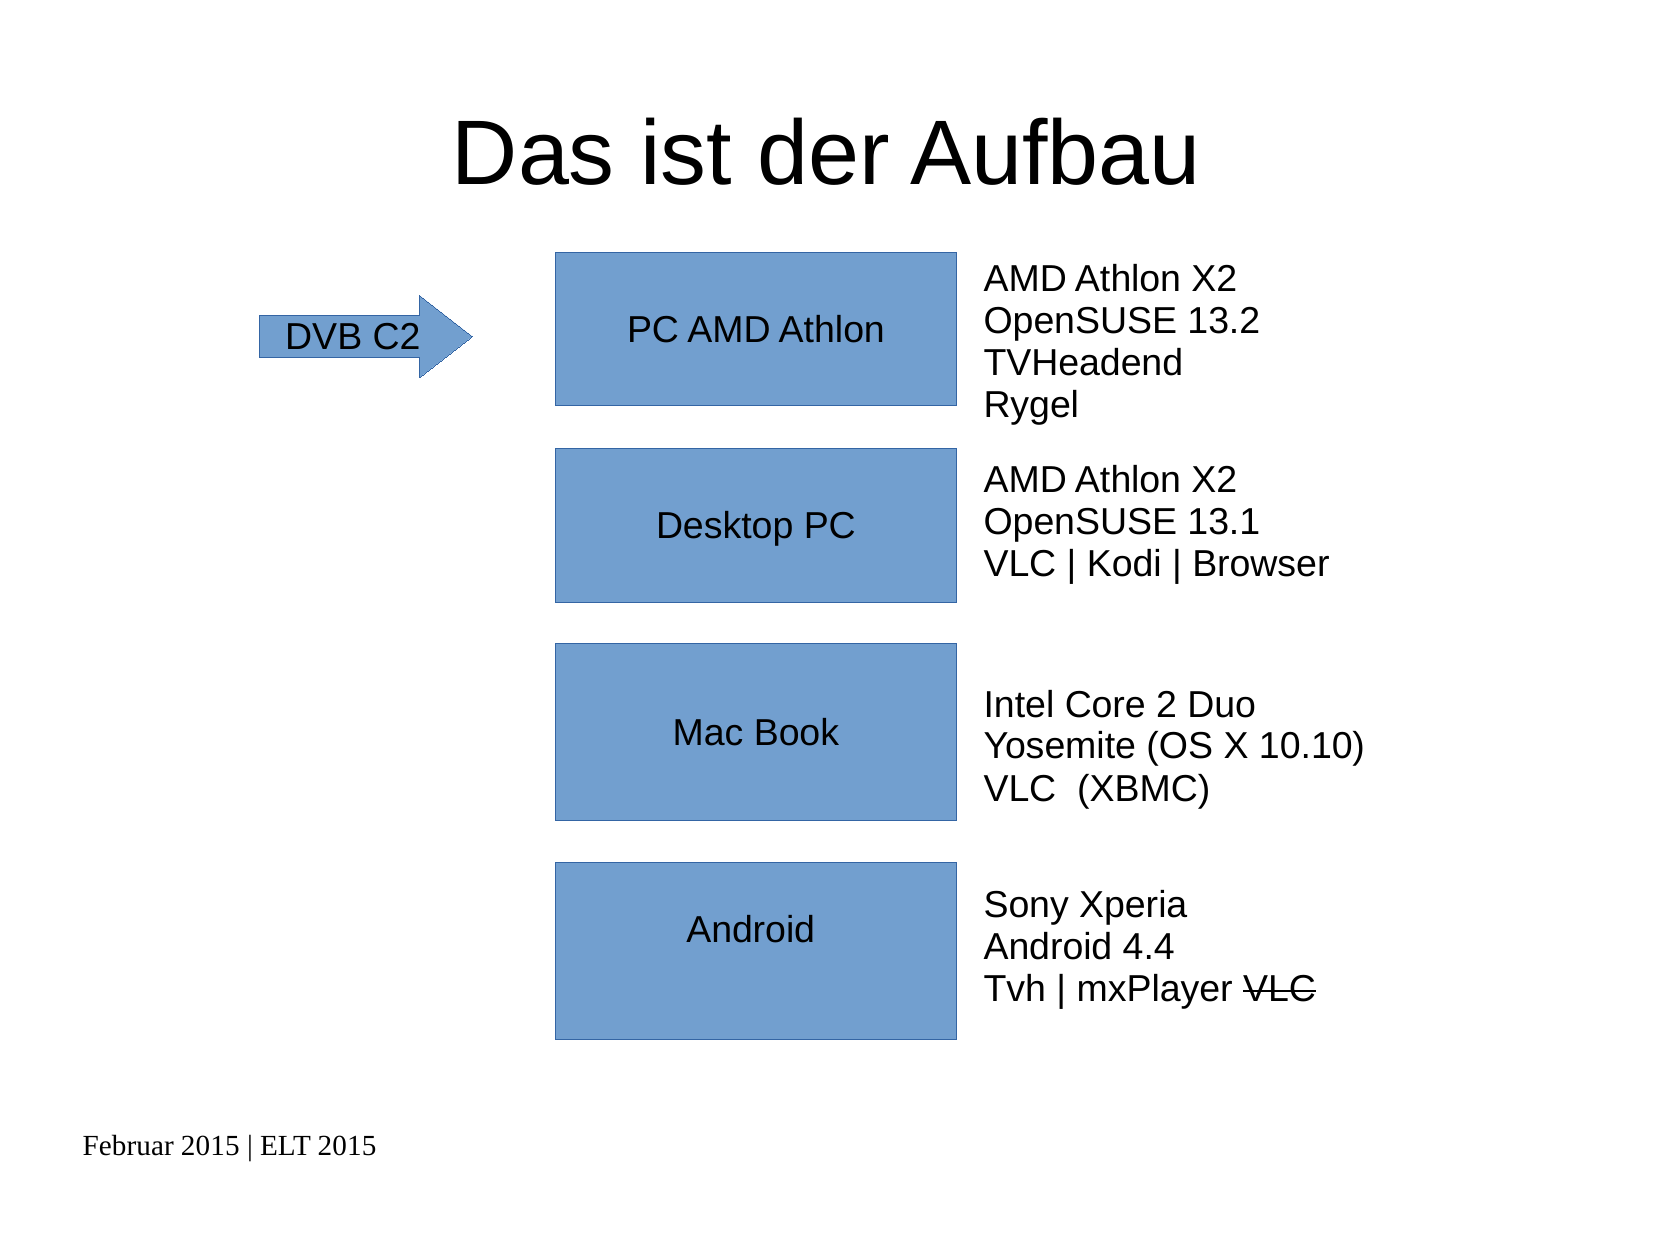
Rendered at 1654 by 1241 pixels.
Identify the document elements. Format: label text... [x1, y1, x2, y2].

text_box Android [555, 862, 957, 1040]
text_box PC AMD Athlon [555, 252, 957, 406]
text_box Sony Xperia Android 4.4 Tvh | mxPlayer VLC [968, 876, 1441, 1016]
text_box AMD Athlon X2 OpenSUSE 13.1 VLC | Kodi | Browser [968, 451, 1441, 591]
text_box Intel Core 2 Duo Yosemite (OS X 10.10) VLC (XBMC) [968, 675, 1441, 815]
text_box Mac Book [555, 643, 957, 821]
title Das ist der Aufbau [82, 49, 1571, 257]
text_box Desktop PC [555, 448, 957, 603]
text_box AMD Athlon X2 OpenSUSE 13.2 TVHeadend Rygel [968, 250, 1441, 432]
text_box DVB C2 [259, 295, 473, 378]
